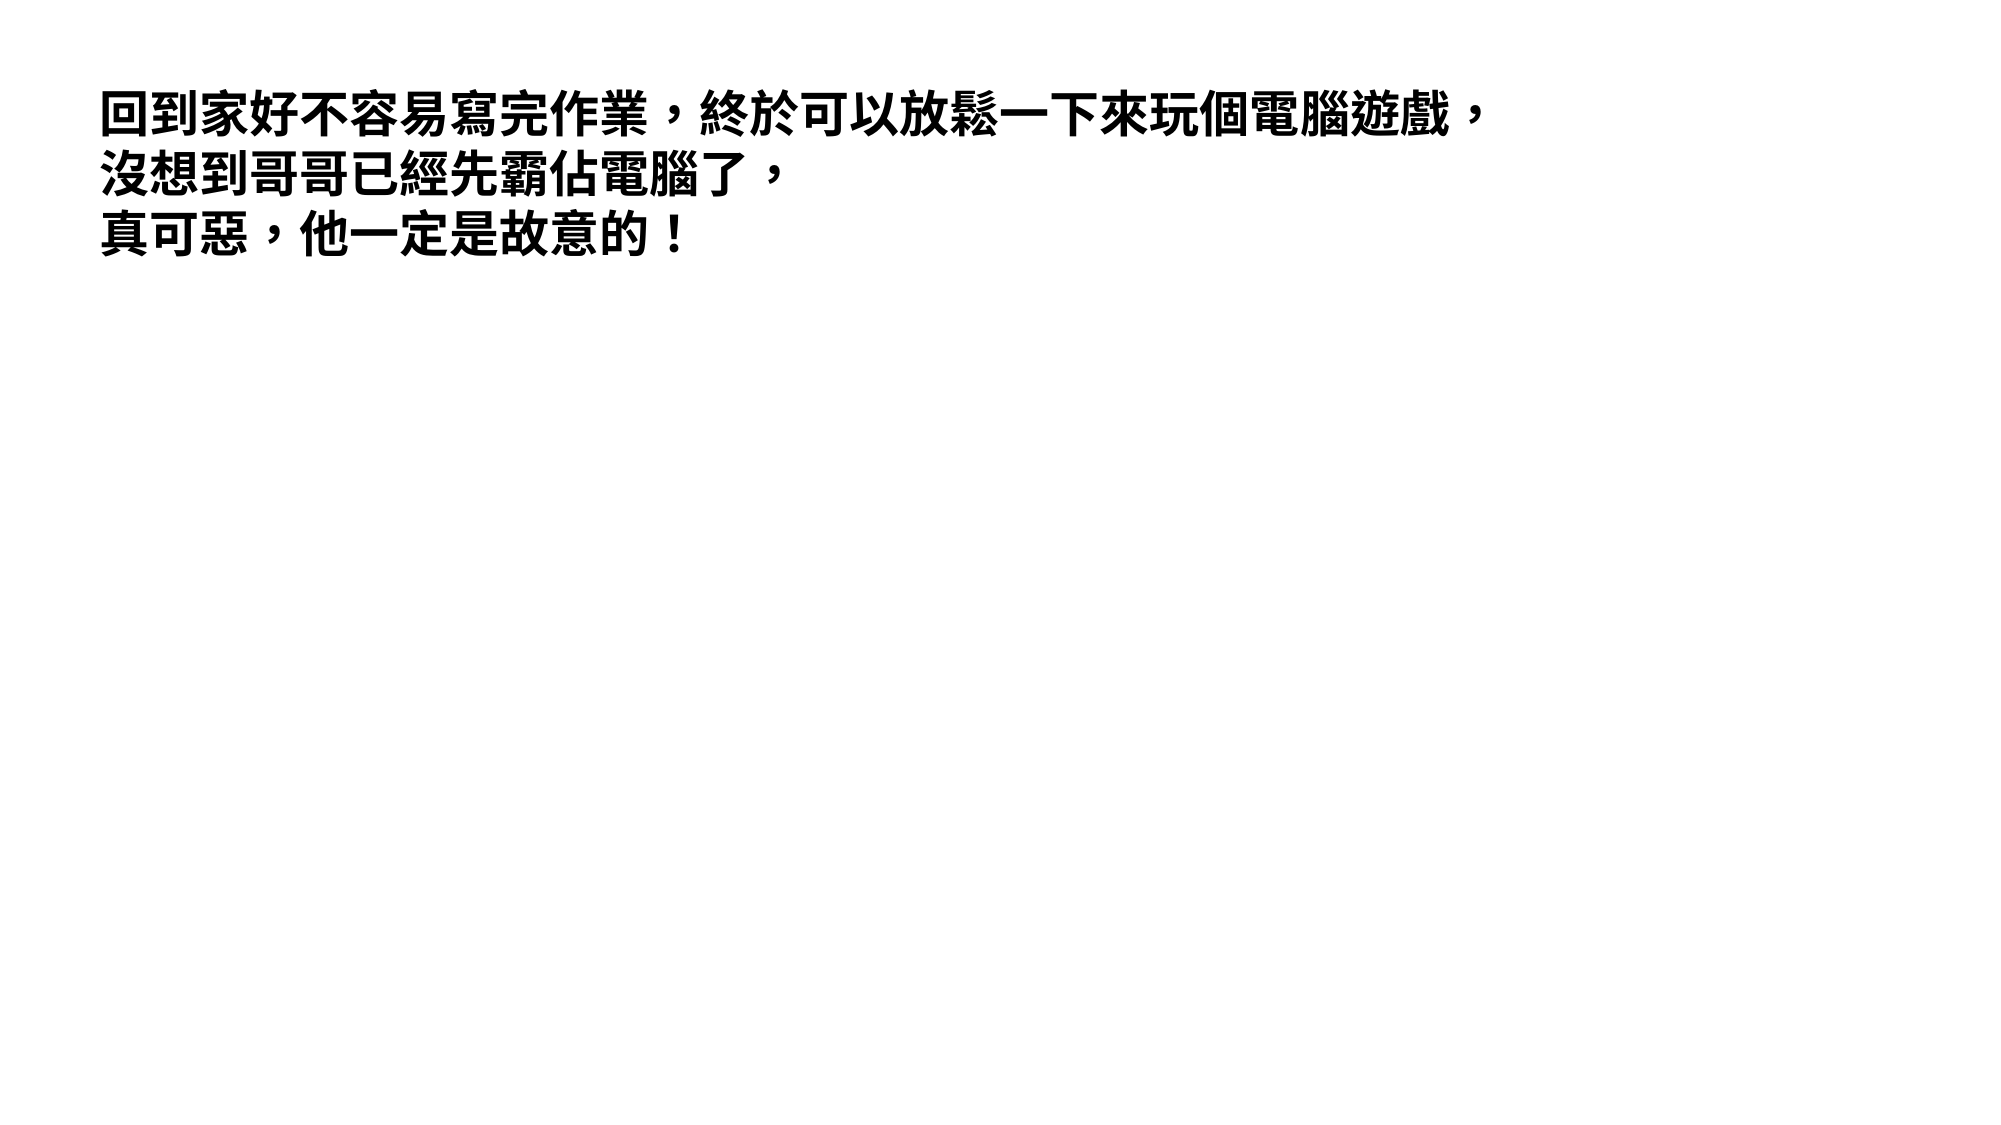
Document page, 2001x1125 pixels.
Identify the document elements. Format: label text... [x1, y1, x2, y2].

text_box 回到家好不容易寫完作業，終於可以放鬆一下來玩個電腦遊戲，沒想到哥哥已經先霸佔電腦了， 真可惡，他一定是故意的！ [85, 75, 1467, 270]
